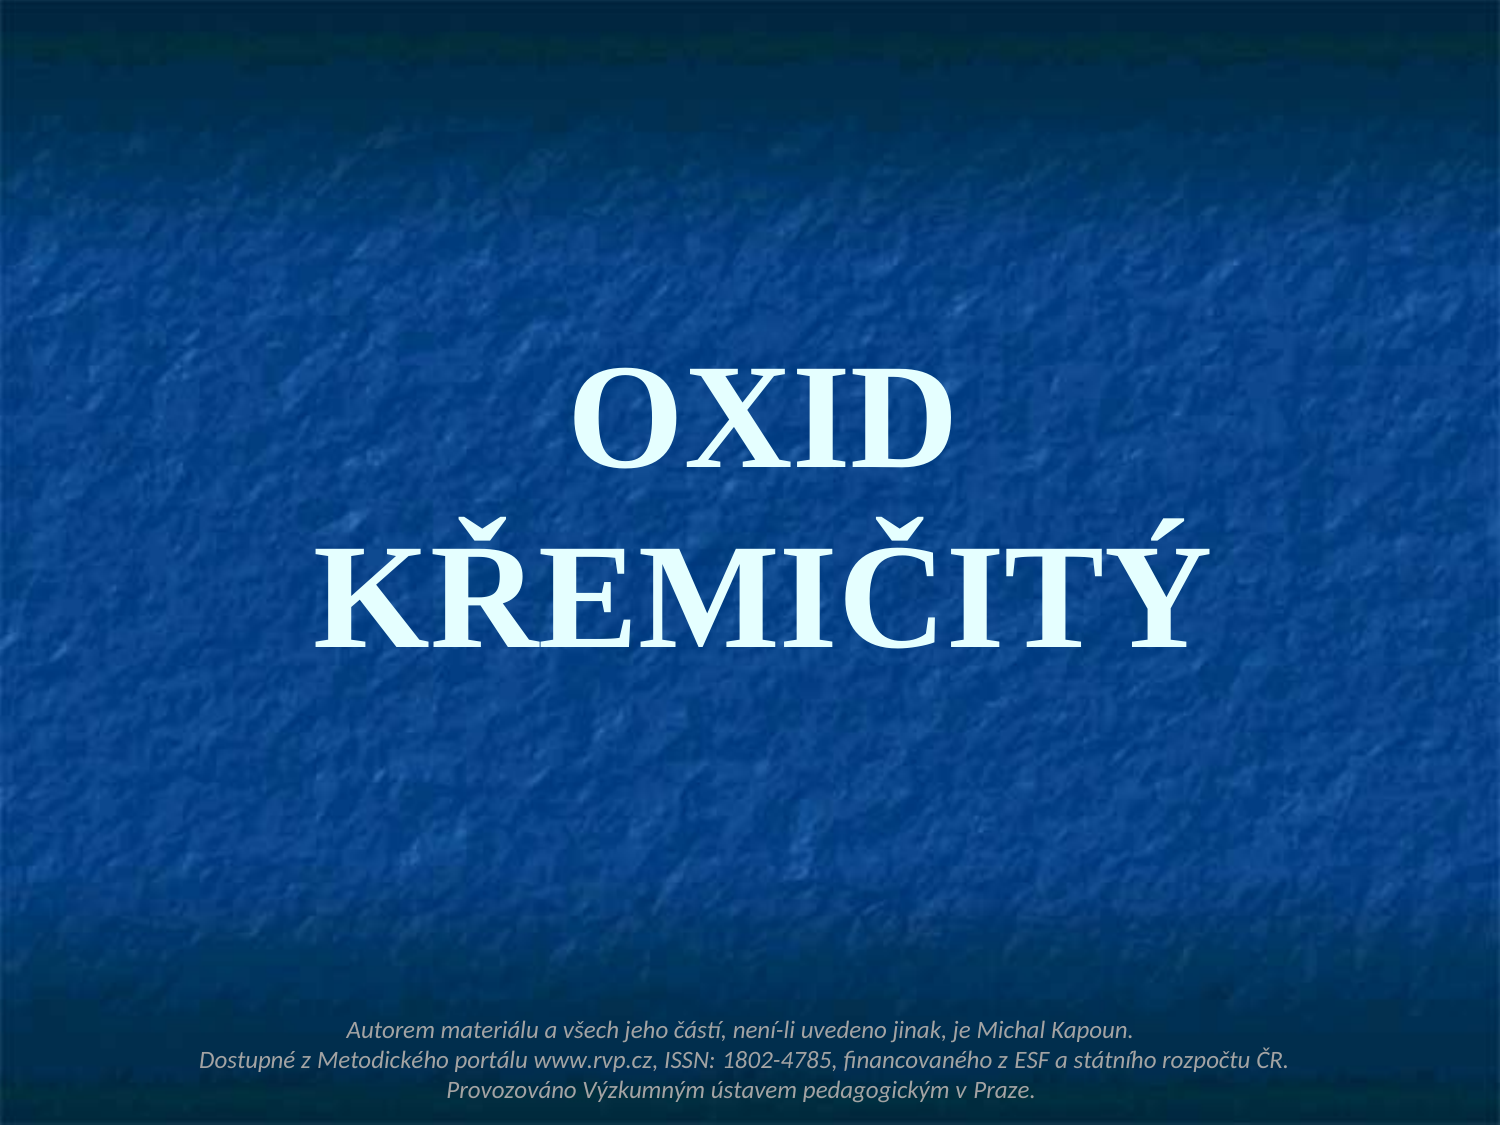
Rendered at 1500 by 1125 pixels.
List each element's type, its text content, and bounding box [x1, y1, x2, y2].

text_box Autorem materiálu a všech jeho částí, není-li uvedeno jinak, je Michal Kapoun. Dostupné z Metodického portálu www.rvp.cz, ISSN: 1802-4785, financovaného z ESF a státního rozpočtu ČR. Provozováno Výzkumným ústavem pedagogickým v Praze. [147, 1011, 1341, 1106]
picture [0, 0, 1500, 1125]
title OXID KŘEMIČITÝ [88, 310, 1439, 686]
